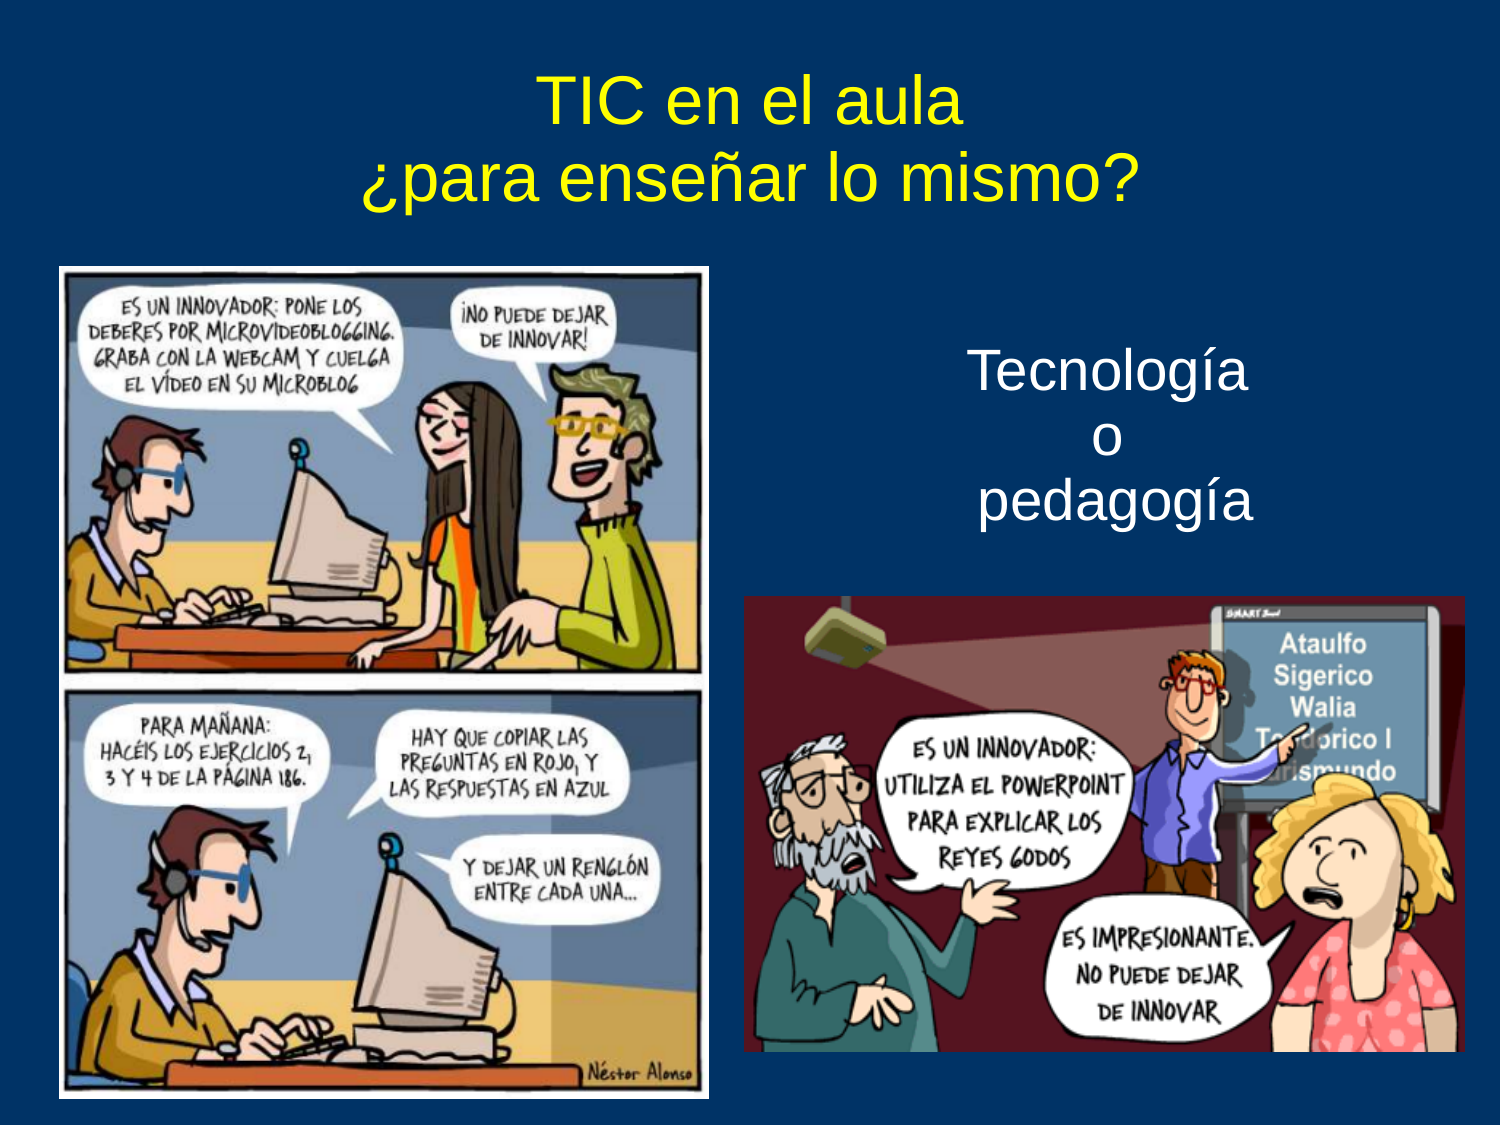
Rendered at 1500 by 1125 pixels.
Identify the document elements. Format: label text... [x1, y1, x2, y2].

title TIC en el aula ¿para enseñar lo mismo? [75, 44, 1425, 233]
picture [744, 596, 1465, 1052]
picture [59, 266, 709, 1099]
text_box Tecnología o pedagogía [779, 330, 1453, 542]
